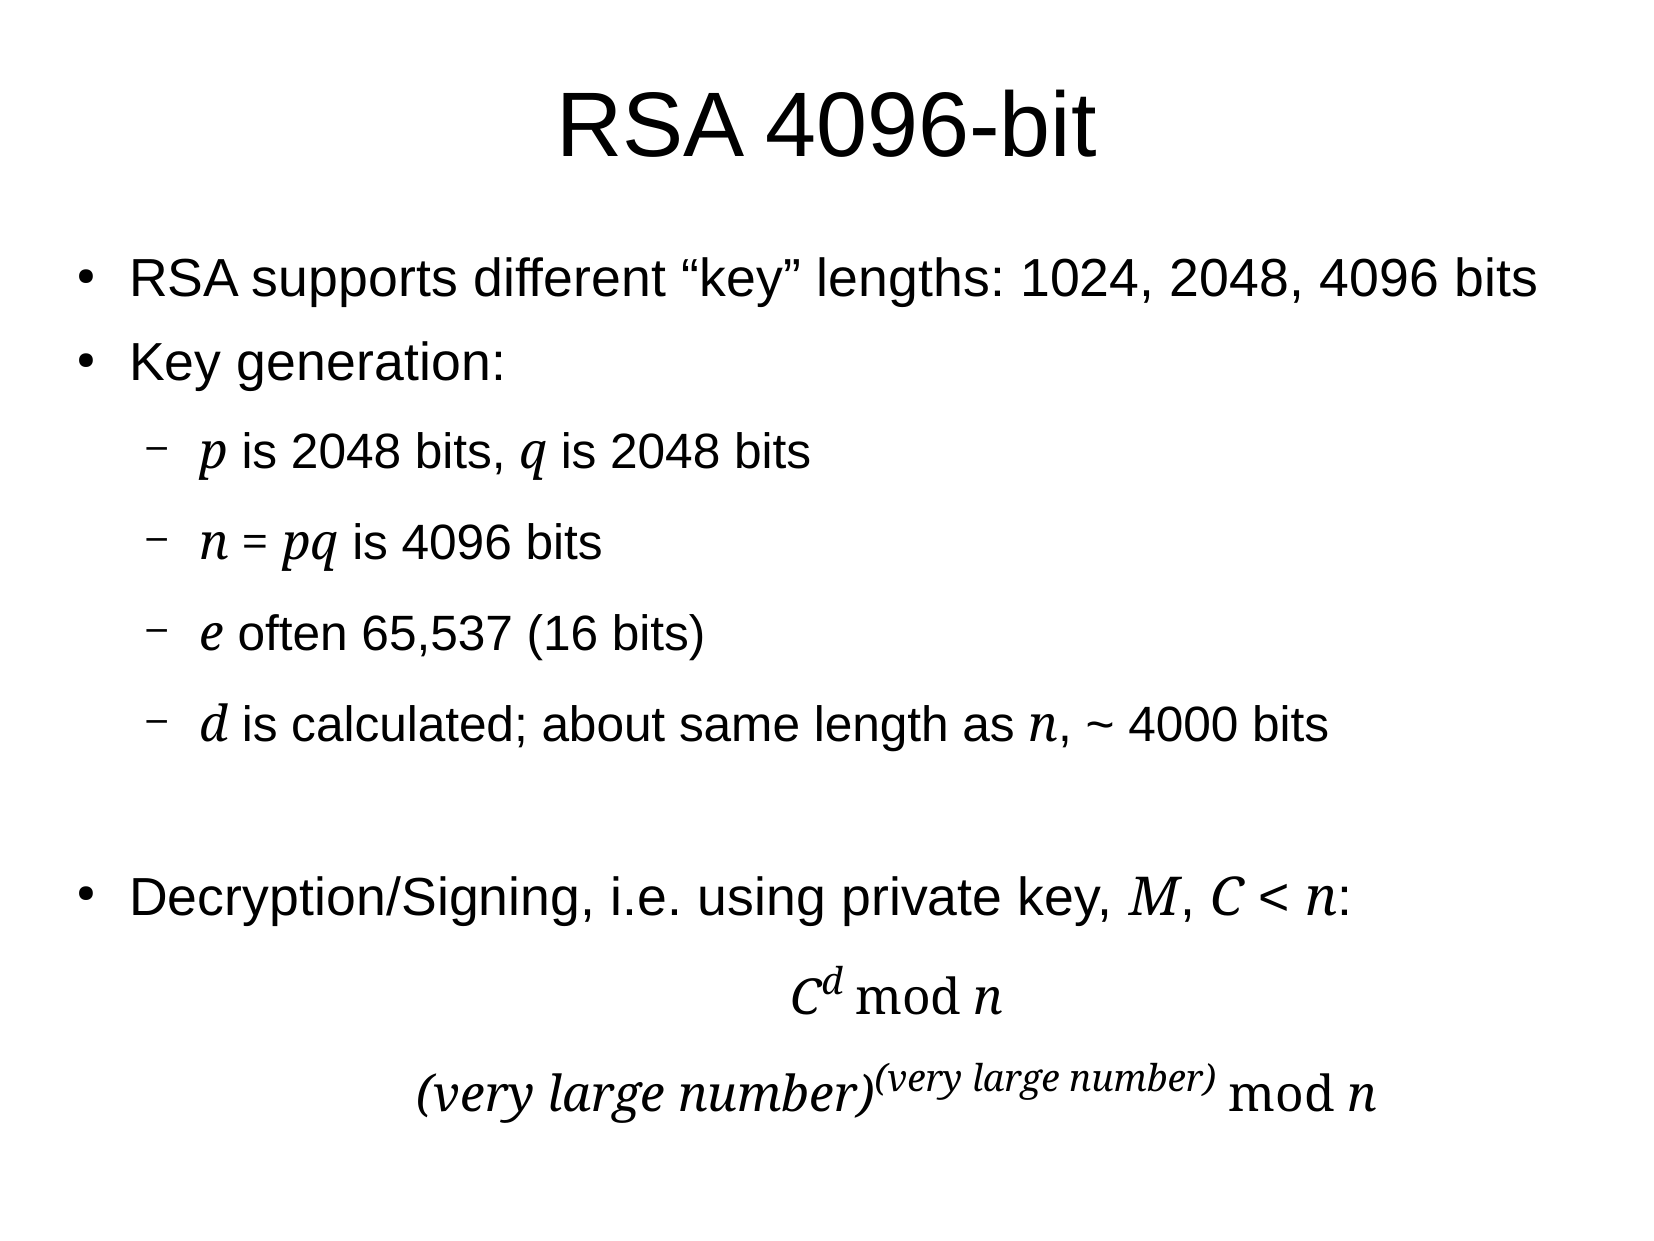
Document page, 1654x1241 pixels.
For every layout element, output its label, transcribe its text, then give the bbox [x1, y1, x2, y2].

title RSA 4096-bit [82, 49, 1571, 201]
list RSA supports different “key” lengths: 1024, 2048, 4096 bits Key generation: p is 2048 bits, q is 2048 bits n = pq is 4096 bits e often 65,537 (16 bits) d is calculated; about same length as n, ~ 4000 bits Decryption/Signing, i.e. using private key, M, C < n: Cd mod n (very large number)(very large number) mod n [59, 248, 1595, 1130]
